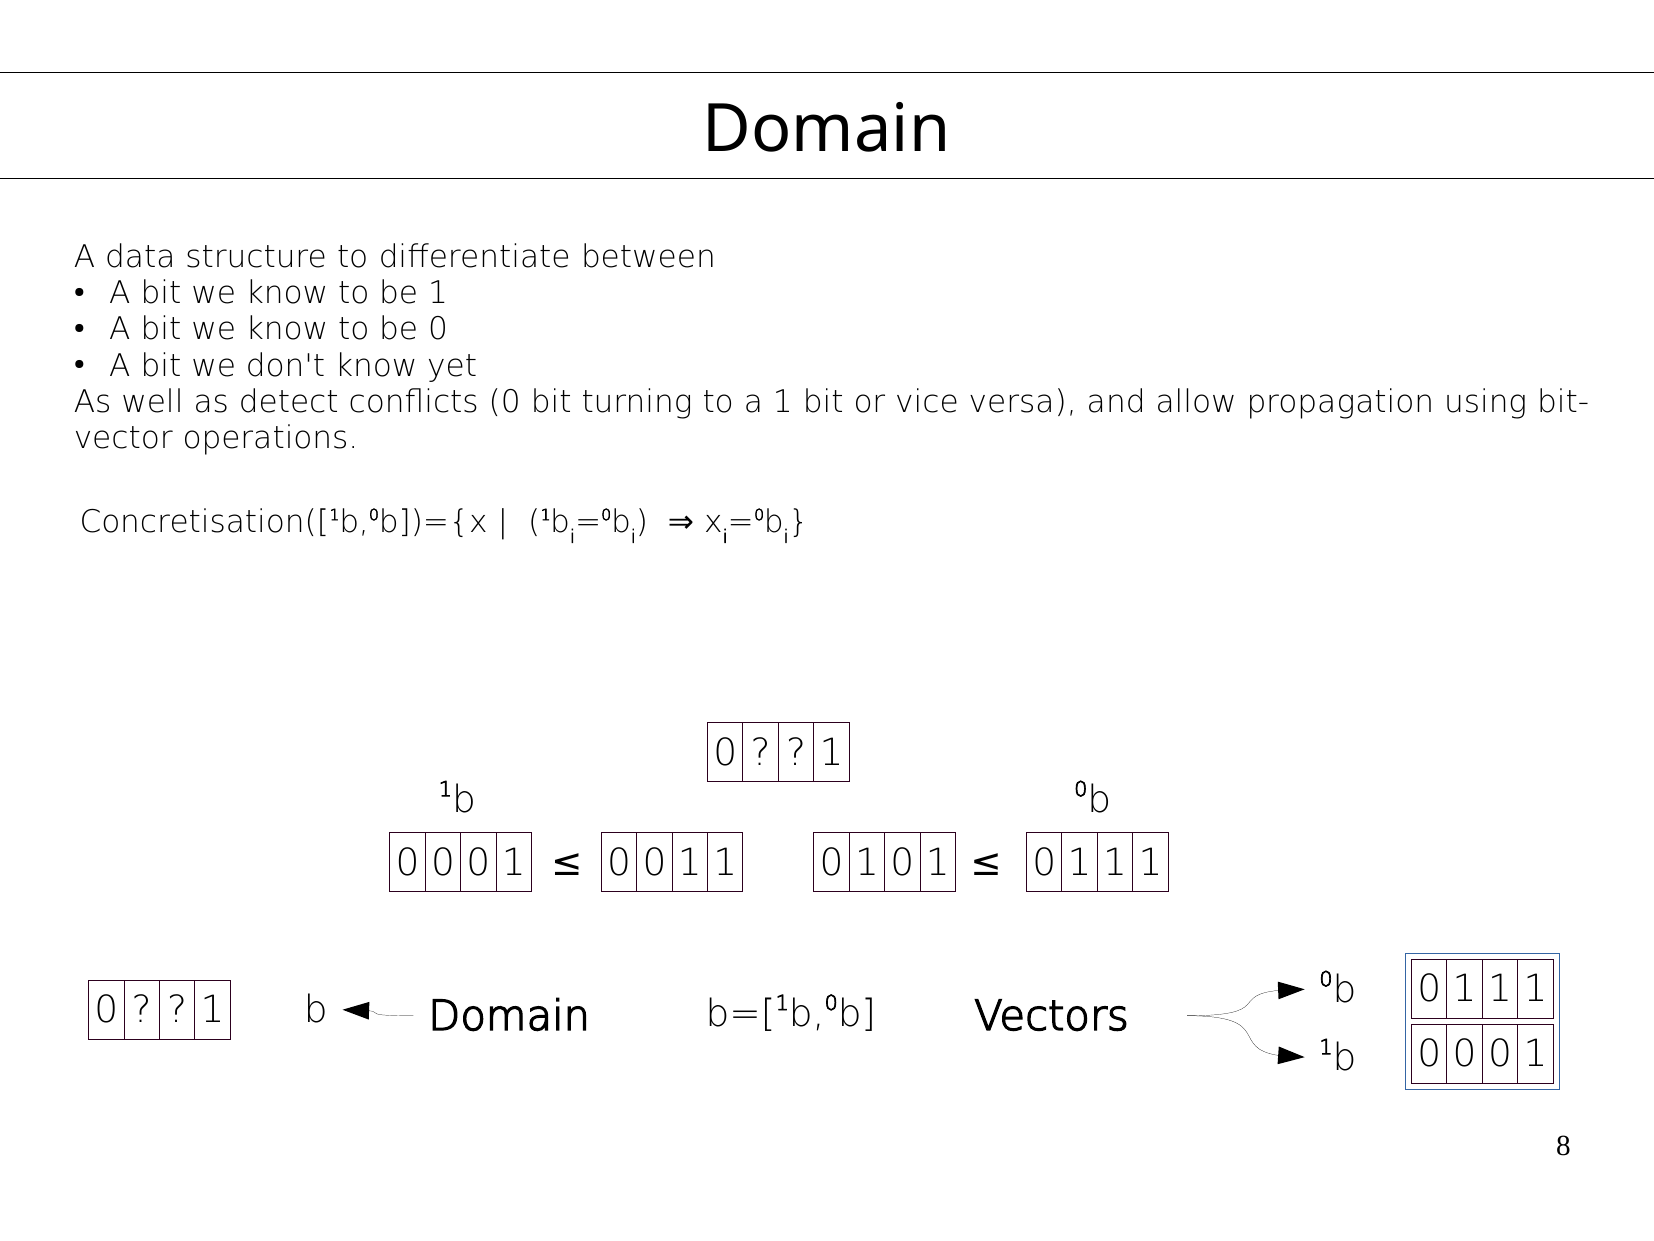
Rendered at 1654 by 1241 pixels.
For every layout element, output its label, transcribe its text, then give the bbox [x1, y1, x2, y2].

text_box 1 [672, 832, 707, 892]
text_box 1 [1132, 832, 1169, 892]
text_box 0 [88, 980, 124, 1040]
text_box ? [124, 980, 159, 1040]
text_box 1 [1517, 959, 1554, 1019]
text_box 0 [1026, 832, 1061, 892]
text_box 0 [707, 722, 742, 782]
text_box 0b [1304, 956, 1373, 1022]
text_box 0 [601, 832, 636, 892]
text_box 1 [1517, 1024, 1554, 1084]
text_box 0 [389, 832, 425, 892]
text_box 1 [707, 832, 743, 892]
text_box Domain [413, 983, 662, 1048]
text_box 0 [1411, 959, 1446, 1019]
text_box ≤ [536, 832, 598, 892]
text_box Concretisation([1b,0b])={x | (1bi=0bi) ⇒ xi=0bi} [64, 496, 1595, 565]
text_box b=[1b,0b] [690, 980, 895, 1046]
text_box 1 [1061, 832, 1097, 892]
text_box ≤ [955, 832, 1017, 892]
text_box 0 [1411, 1024, 1446, 1084]
text_box 0 [1446, 1024, 1482, 1084]
text_box 0 [460, 832, 496, 892]
text_box 1 [1482, 959, 1517, 1019]
text_box 0 [813, 832, 849, 892]
text_box Domain [0, 72, 1654, 166]
text_box 1 [1097, 832, 1132, 892]
text_box 1 [813, 722, 850, 782]
text_box Vectors [959, 983, 1188, 1048]
text_box 0 [636, 832, 672, 892]
text_box b [289, 980, 343, 1040]
text_box ? [742, 722, 778, 782]
text_box 1 [194, 980, 231, 1040]
text_box 1 [849, 832, 884, 892]
text_box 1b [1304, 1024, 1373, 1090]
text_box ? [778, 722, 813, 782]
text_box 0b [1059, 766, 1127, 832]
text_box 0 [425, 832, 460, 892]
text_box 0 [884, 832, 920, 892]
text_box 1b [424, 766, 492, 832]
text_box 1 [1446, 959, 1482, 1019]
text_box 1 [496, 832, 532, 892]
text_box A data structure to differentiate between A bit we know to be 1 A bit we know to be 0 A bit we don't know yet As well as detect conflicts (0 bit turning to a 1 bit or vice versa), and allow propagation using bit-vector operations. [59, 231, 1607, 467]
text_box ? [159, 980, 194, 1040]
text_box 0 [1482, 1024, 1517, 1084]
text_box 1 [920, 832, 955, 892]
